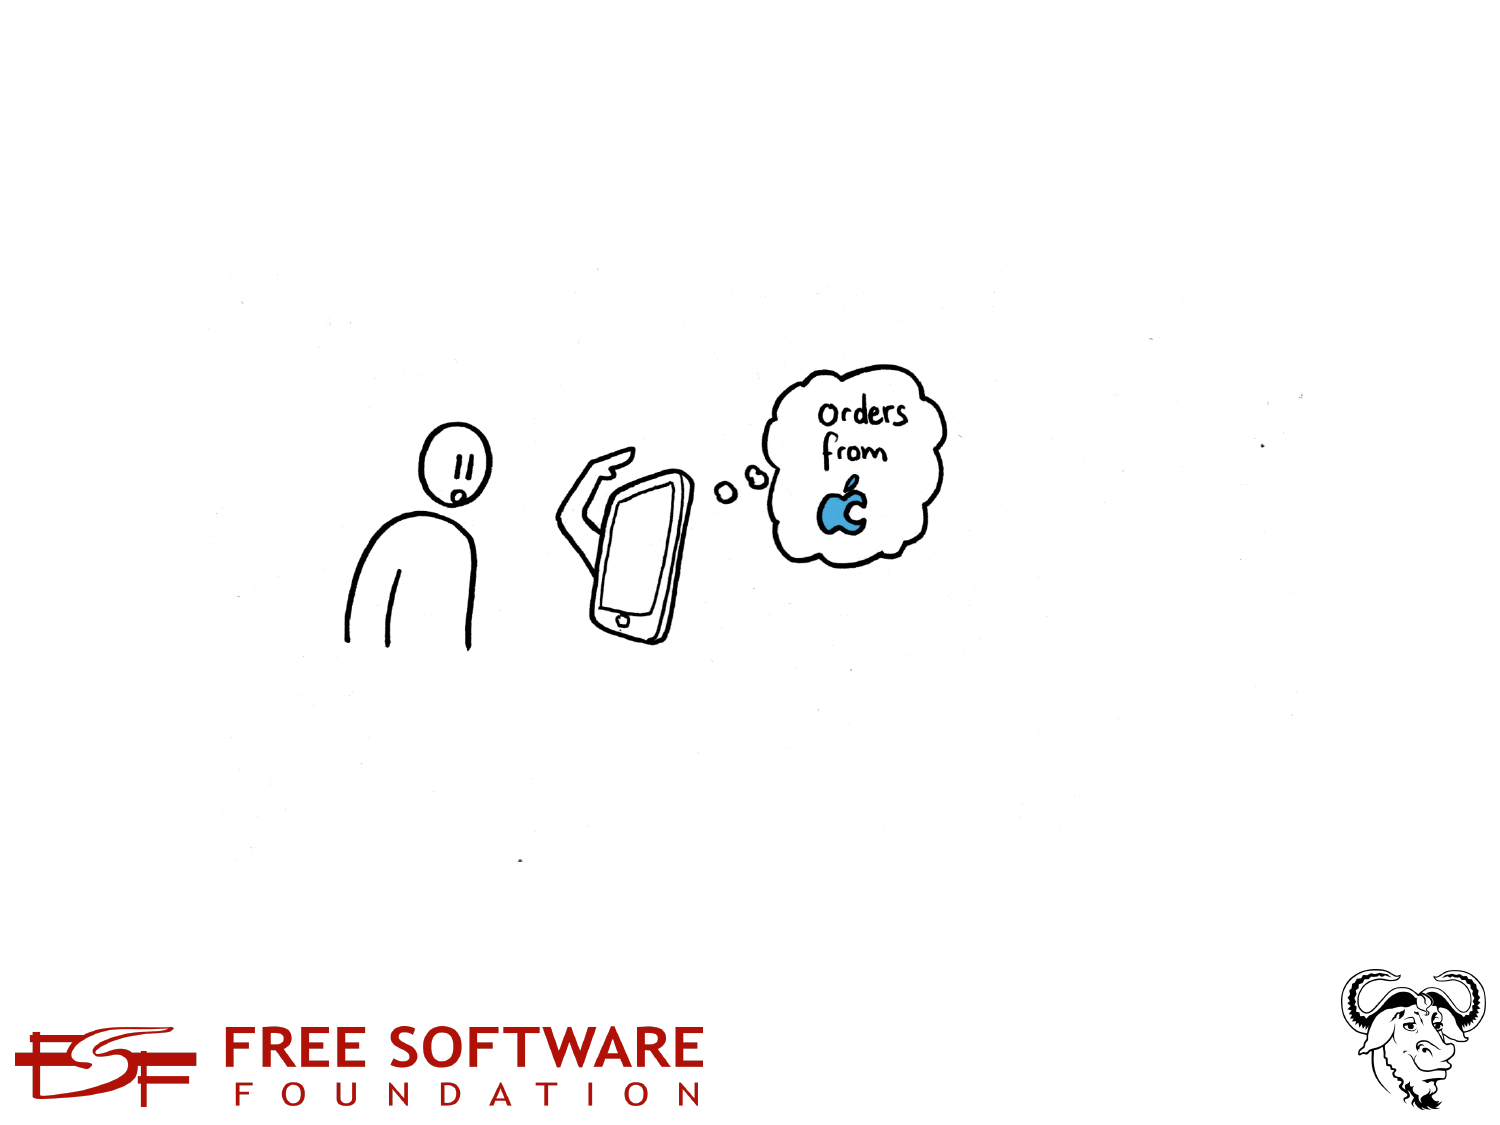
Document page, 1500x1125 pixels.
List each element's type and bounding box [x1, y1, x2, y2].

picture [207, 263, 1306, 862]
picture [1341, 969, 1486, 1110]
picture [15, 1026, 703, 1107]
